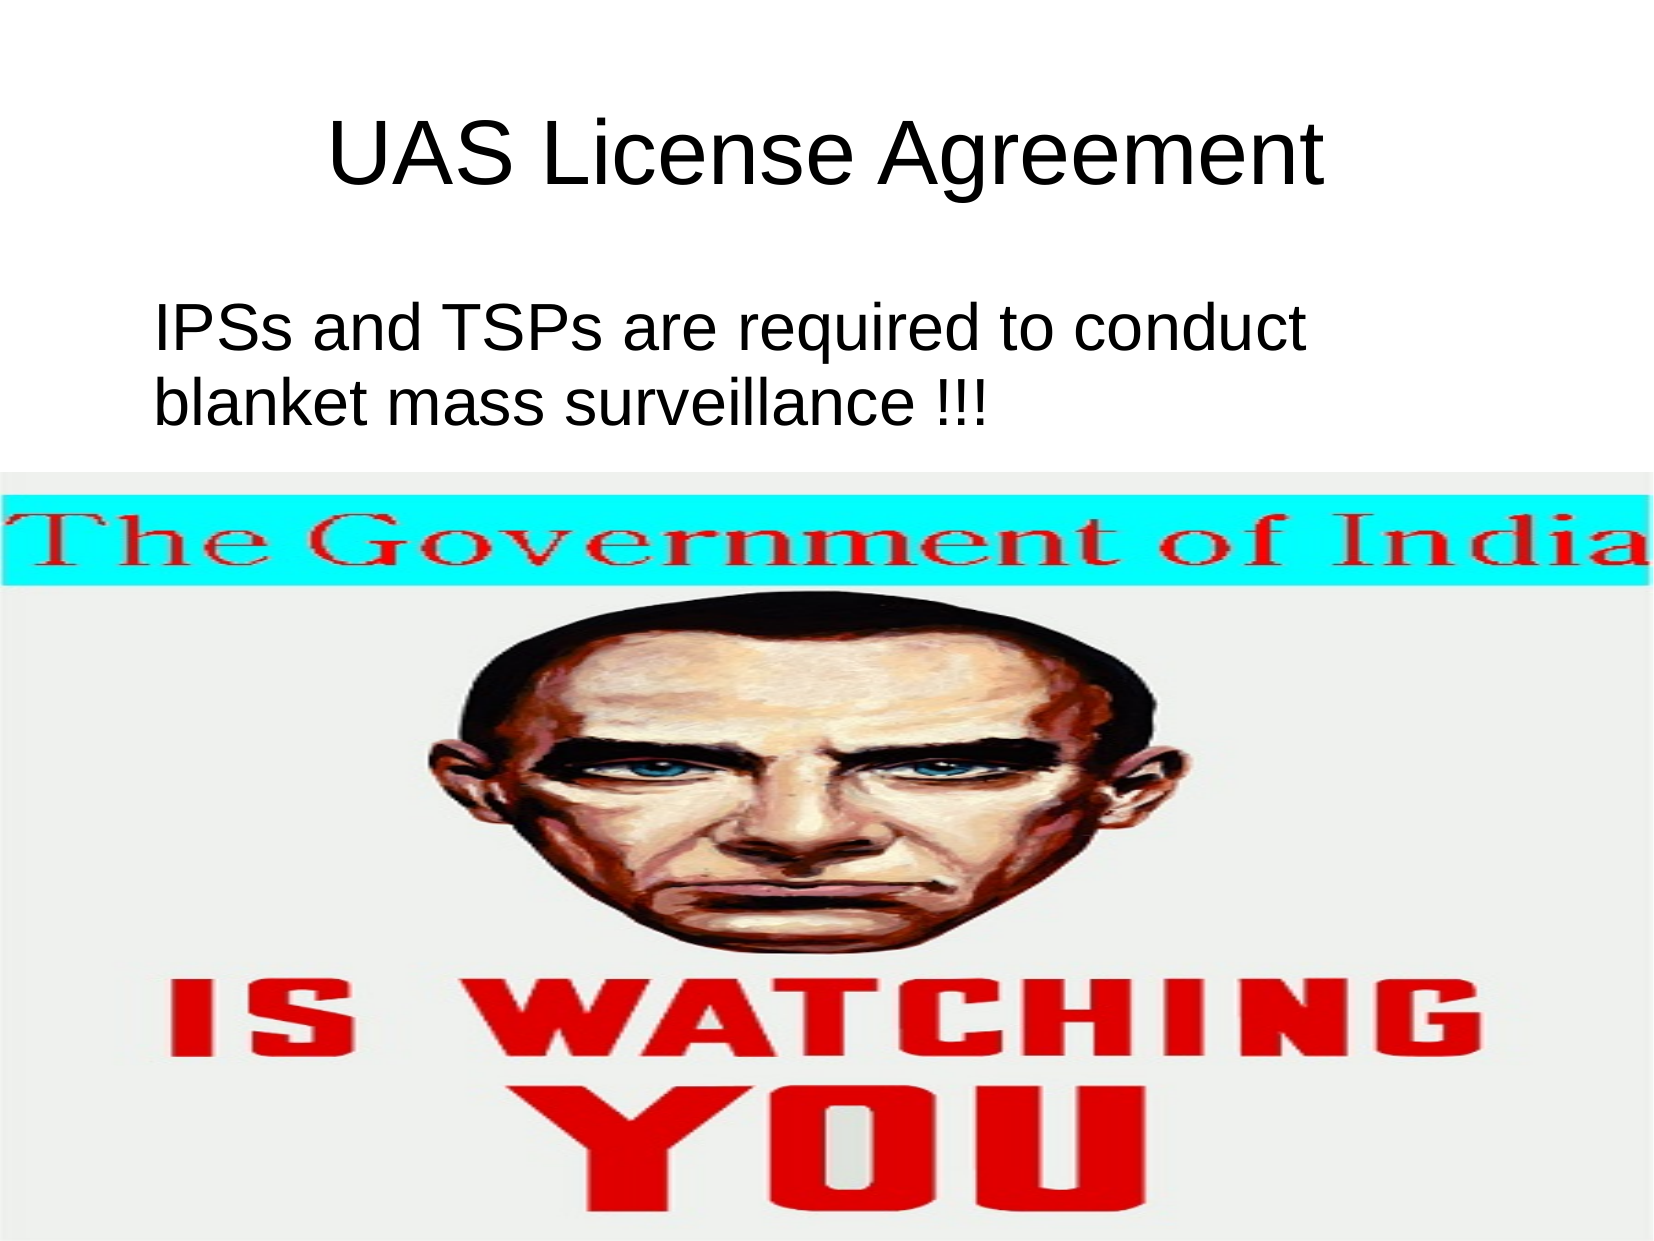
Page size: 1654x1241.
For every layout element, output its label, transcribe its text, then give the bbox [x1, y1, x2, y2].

picture [0, 472, 1654, 1241]
title UAS License Agreement [82, 49, 1571, 257]
list IPSs and TSPs are required to conduct blanket mass surveillance !!! [82, 290, 1538, 472]
